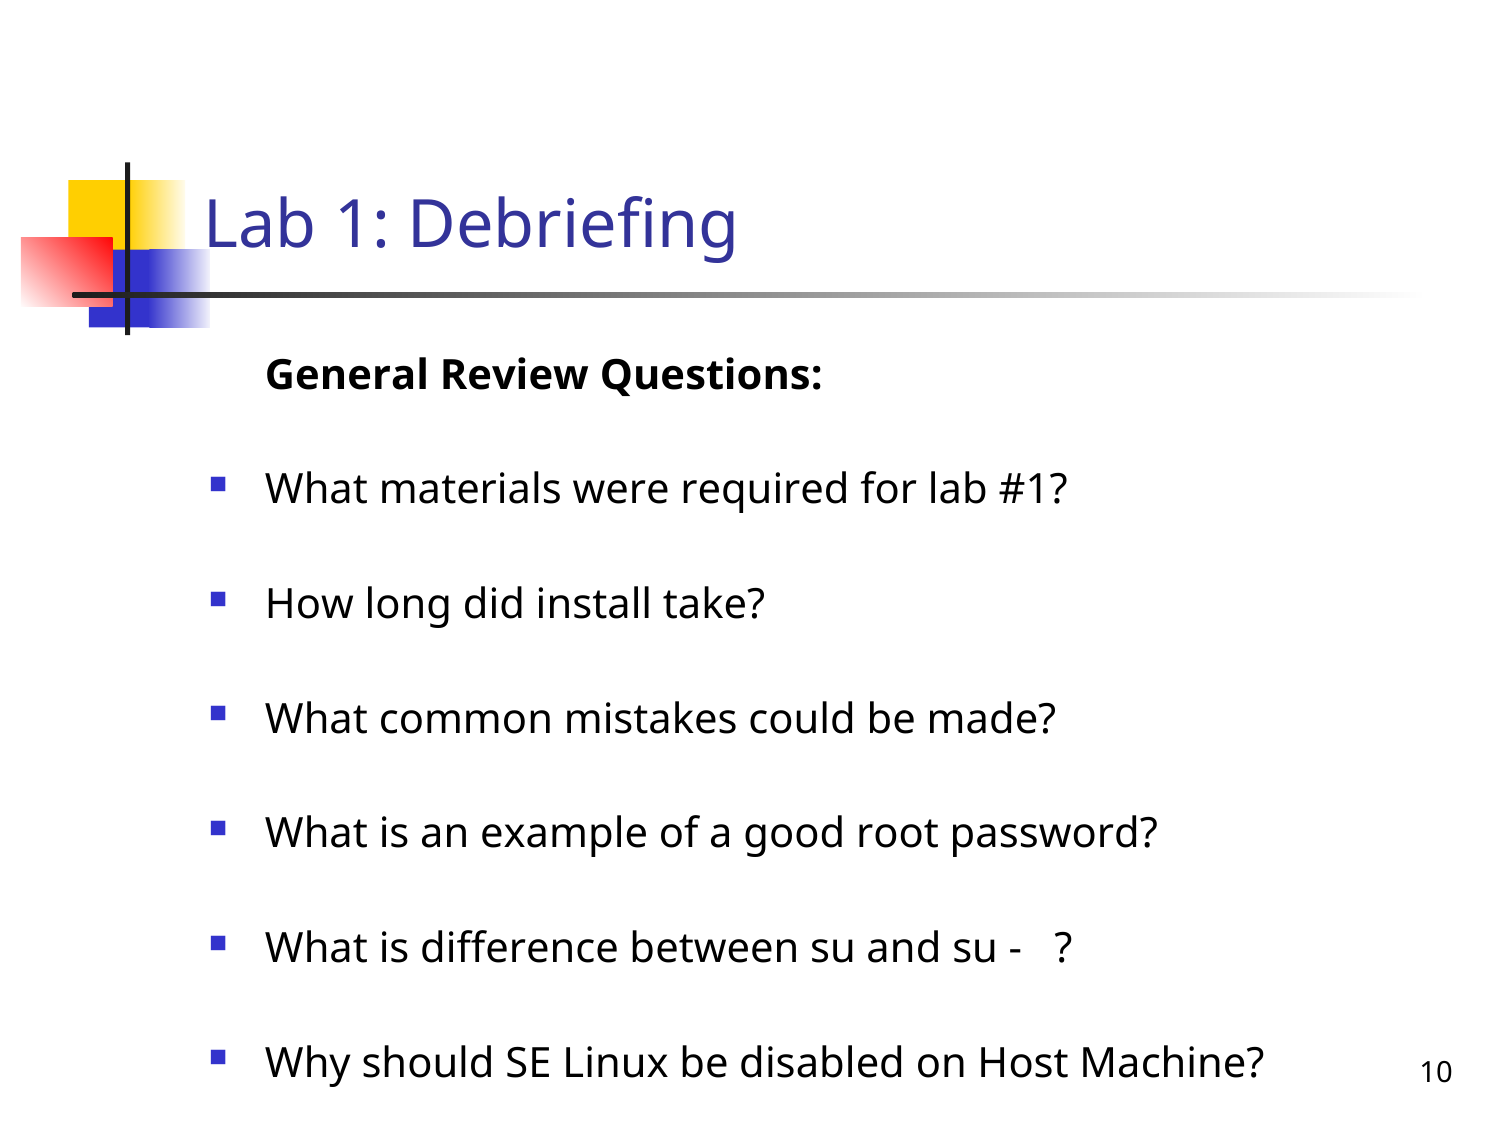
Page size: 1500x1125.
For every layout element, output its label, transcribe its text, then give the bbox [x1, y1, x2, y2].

list General Review Questions: What materials were required for lab #1? How long did install take? What common mistakes could be made? What is an example of a good root password? What is difference between su and su - ? Why should SE Linux be disabled on Host Machine? [193, 331, 1469, 1041]
title Lab 1: Debriefing [188, 35, 1468, 276]
